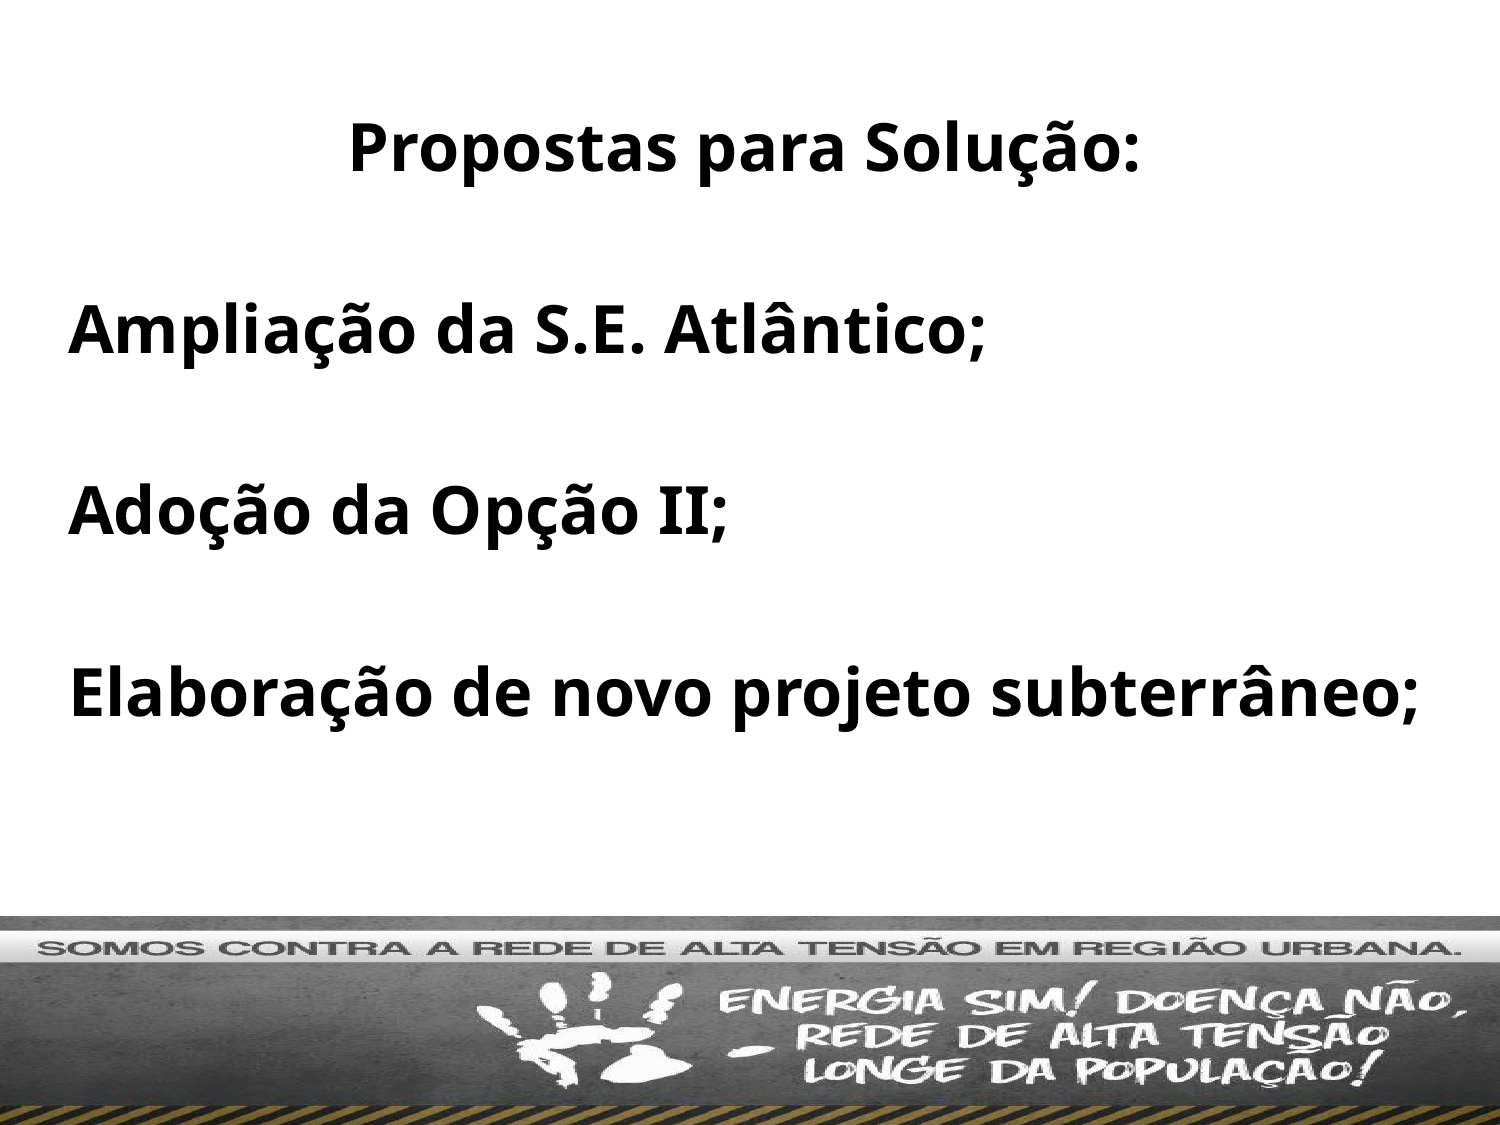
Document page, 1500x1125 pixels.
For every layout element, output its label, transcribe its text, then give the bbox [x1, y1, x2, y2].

picture [0, 916, 1500, 1125]
text_box Propostas para Solução: Ampliação da S.E. Atlântico; Adoção da Opção II; Elaboração de novo projeto subterrâneo; [53, 85, 1447, 744]
